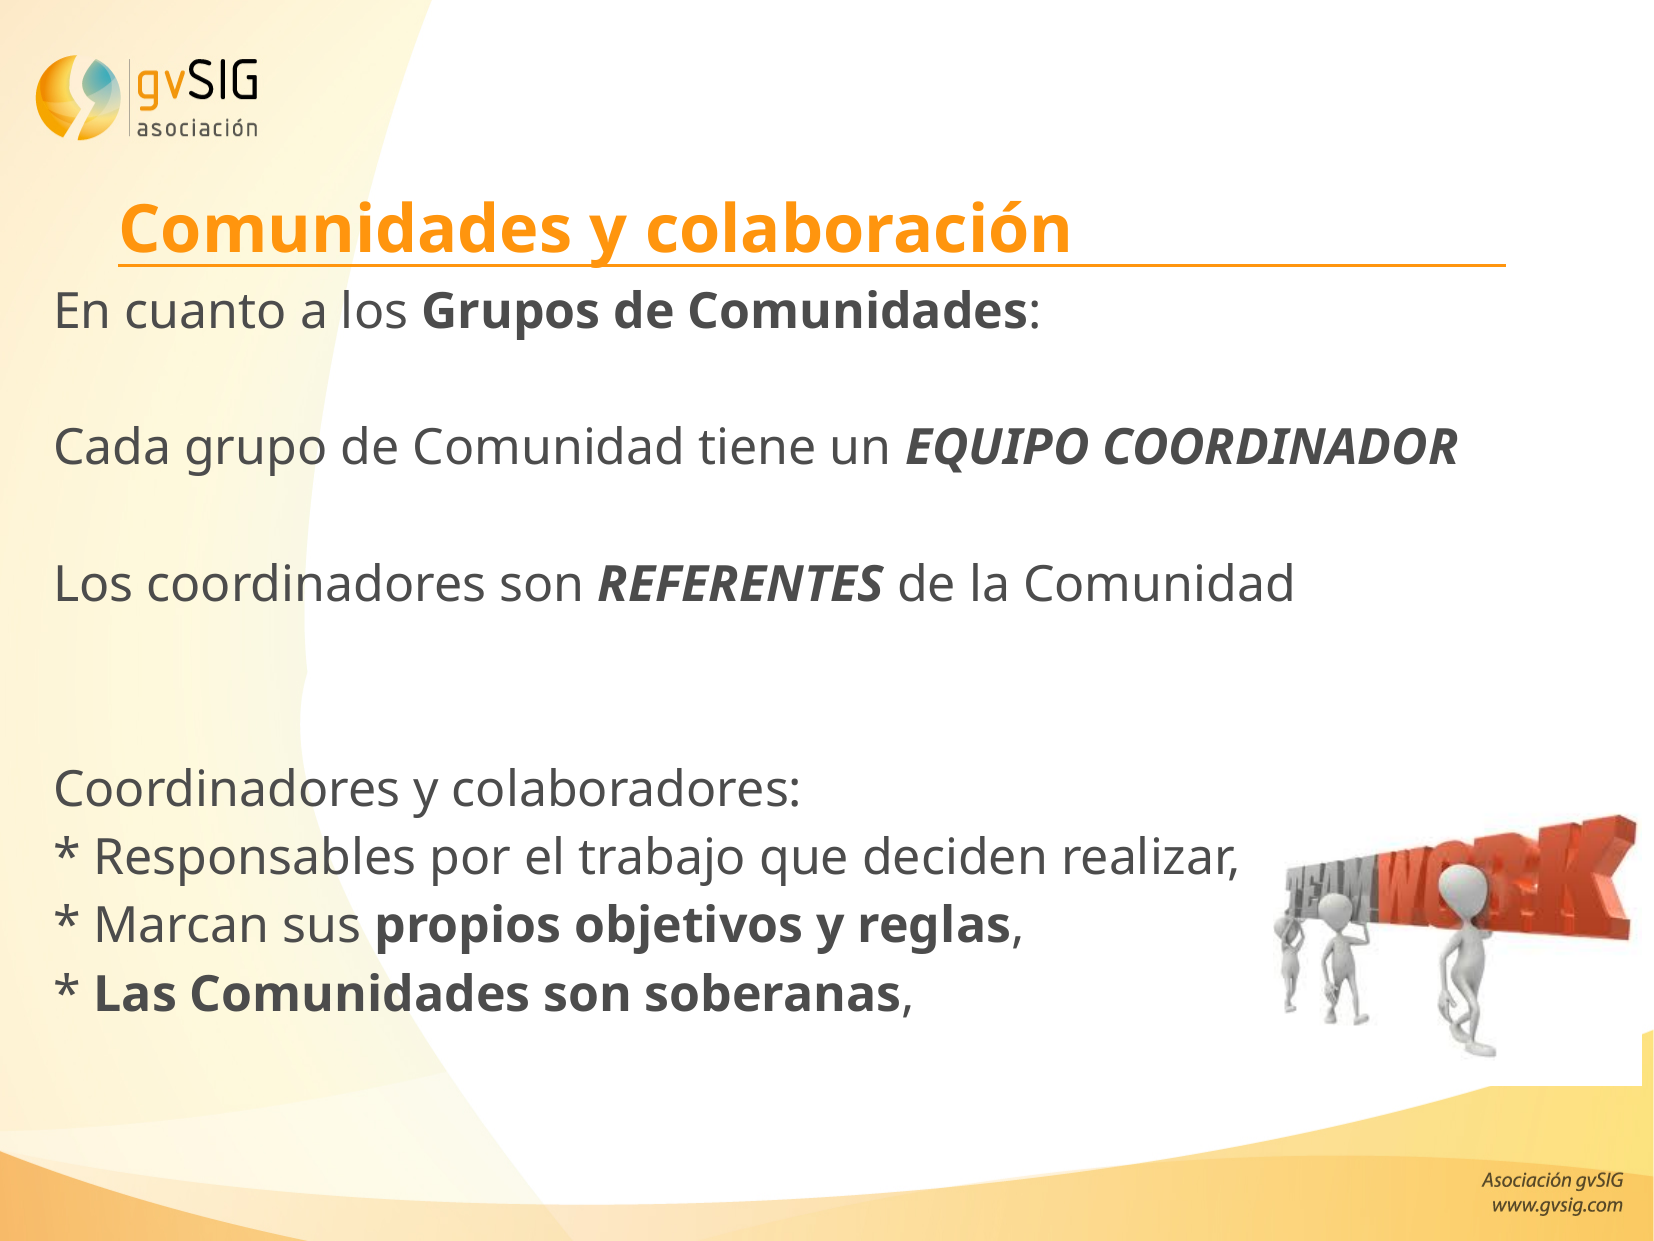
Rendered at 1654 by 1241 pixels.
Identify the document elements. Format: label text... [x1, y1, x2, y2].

title En cuanto a los Grupos de Comunidades: Cada grupo de Comunidad tiene un EQUIPO COORDINADOR Los coordinadores son REFERENTES de la Comunidad Coordinadores y colaboradores: * Responsables por el trabajo que deciden realizar, * Marcan sus propios objetivos y reglas, * Las Comunidades son soberanas, [53, 330, 1642, 971]
title Comunidades y colaboración [118, 177, 1607, 276]
picture [0, 0, 1654, 1241]
